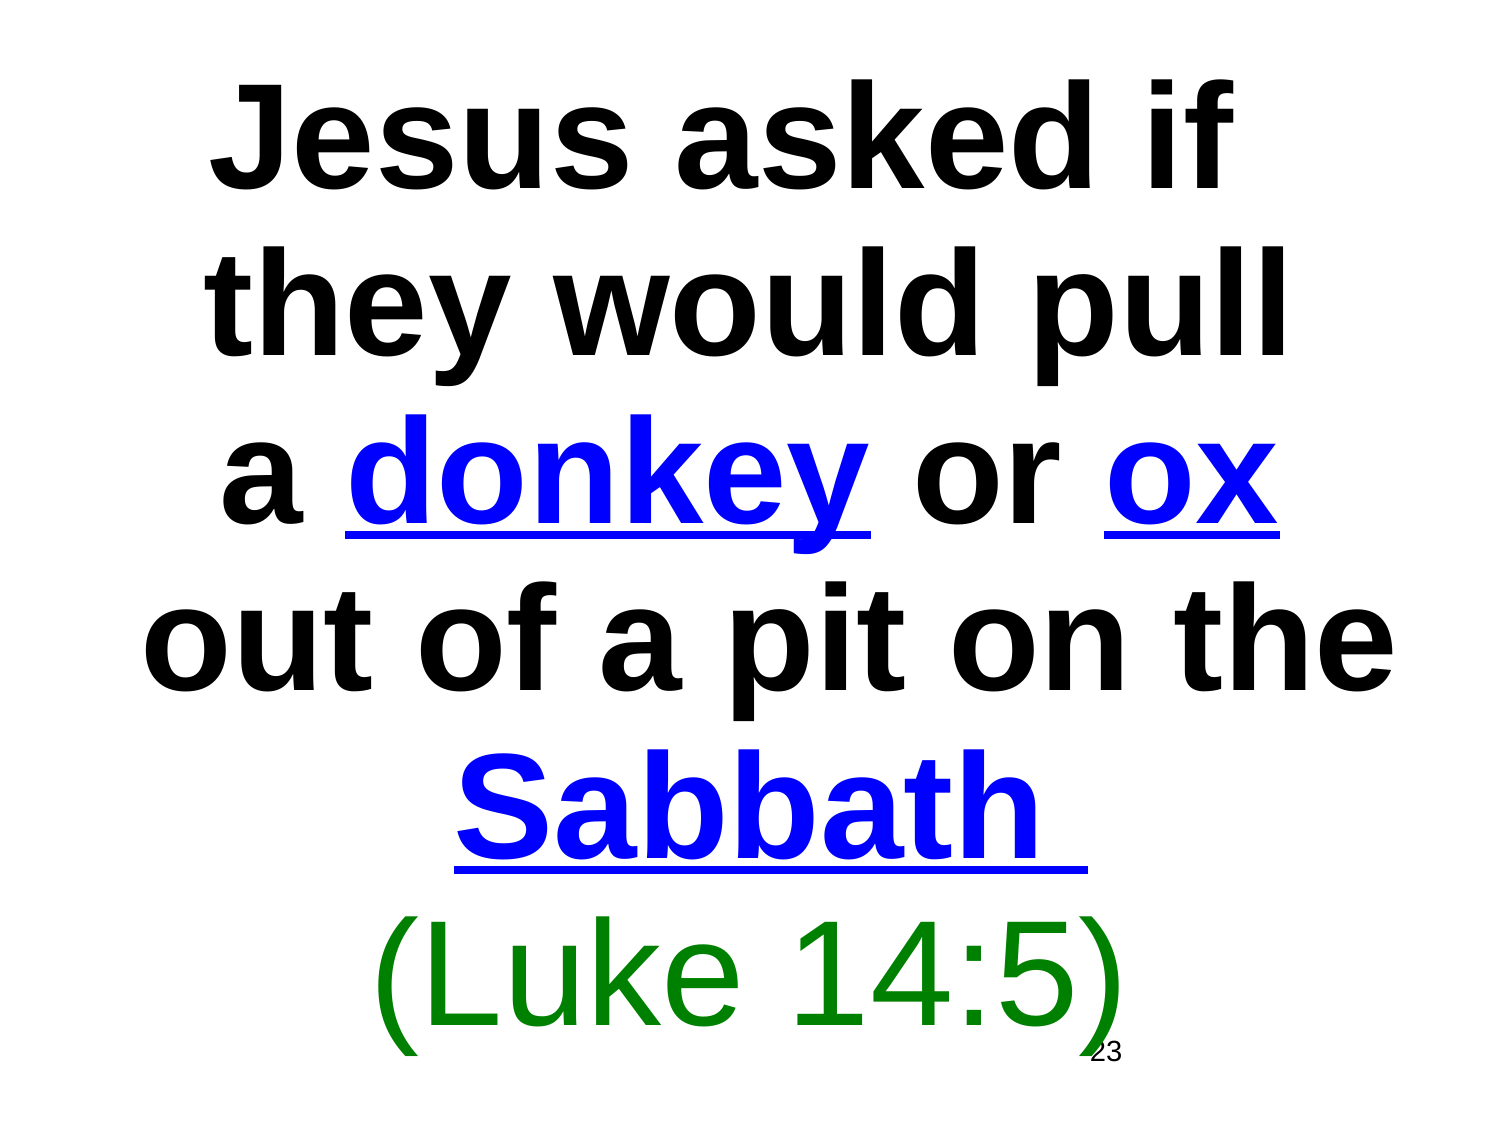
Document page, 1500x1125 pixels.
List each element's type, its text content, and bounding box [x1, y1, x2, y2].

text_box Jesus asked if they would pull a donkey or ox out of a pit on the Sabbath (Luke 14:5) [30, 45, 1456, 1111]
